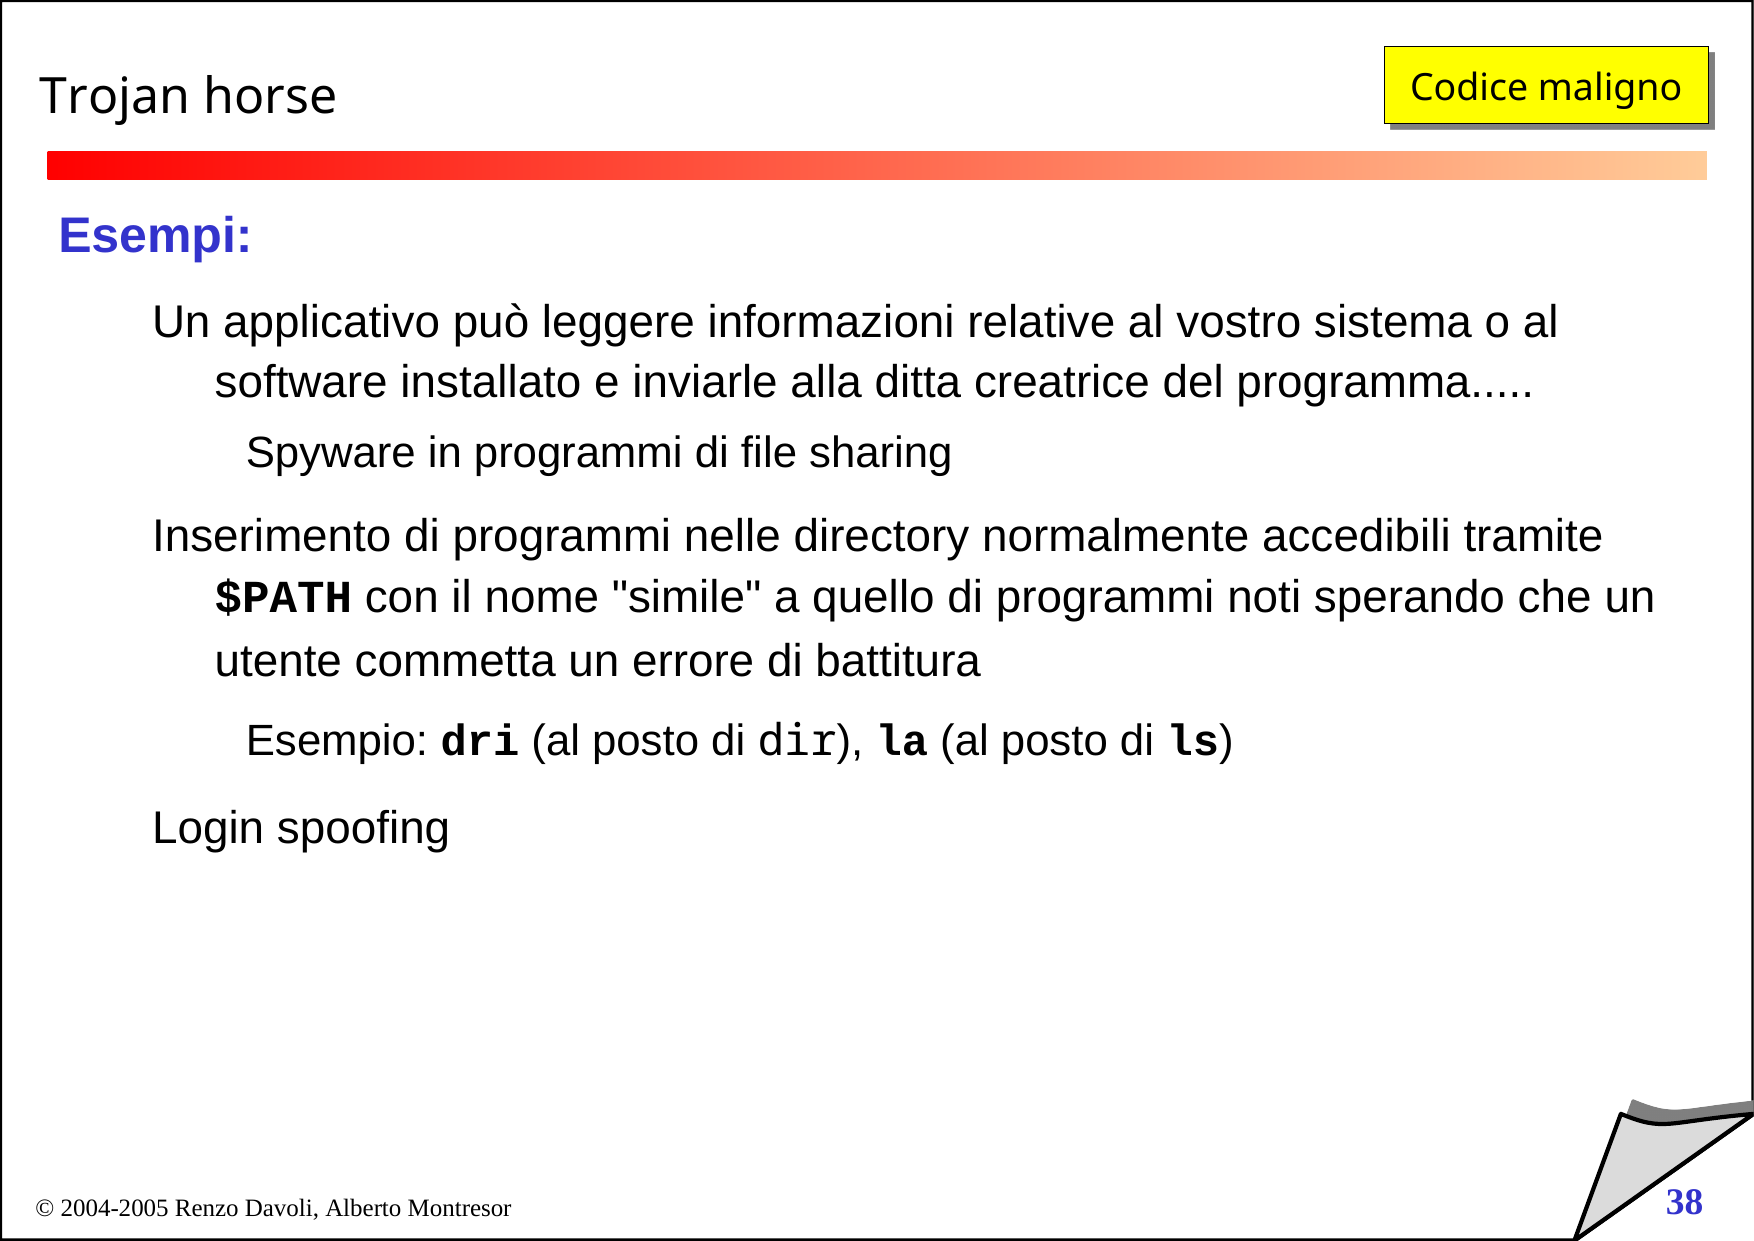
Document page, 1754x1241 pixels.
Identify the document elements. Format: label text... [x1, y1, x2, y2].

list Esempi: Un applicativo può leggere informazioni relative al vostro sistema o al software installato e inviarle alla ditta creatrice del programma..... Spyware in programmi di file sharing Inserimento di programmi nelle directory normalmente accedibili tramite $PATH con il nome "simile" a quello di programmi noti sperando che un utente commetta un errore di battitura Esempio: dri (al posto di dir), la (al posto di ls) Login spoofing [58, 206, 1695, 1001]
title Trojan horse [40, 49, 1713, 144]
text_box Codice maligno [1384, 46, 1709, 124]
